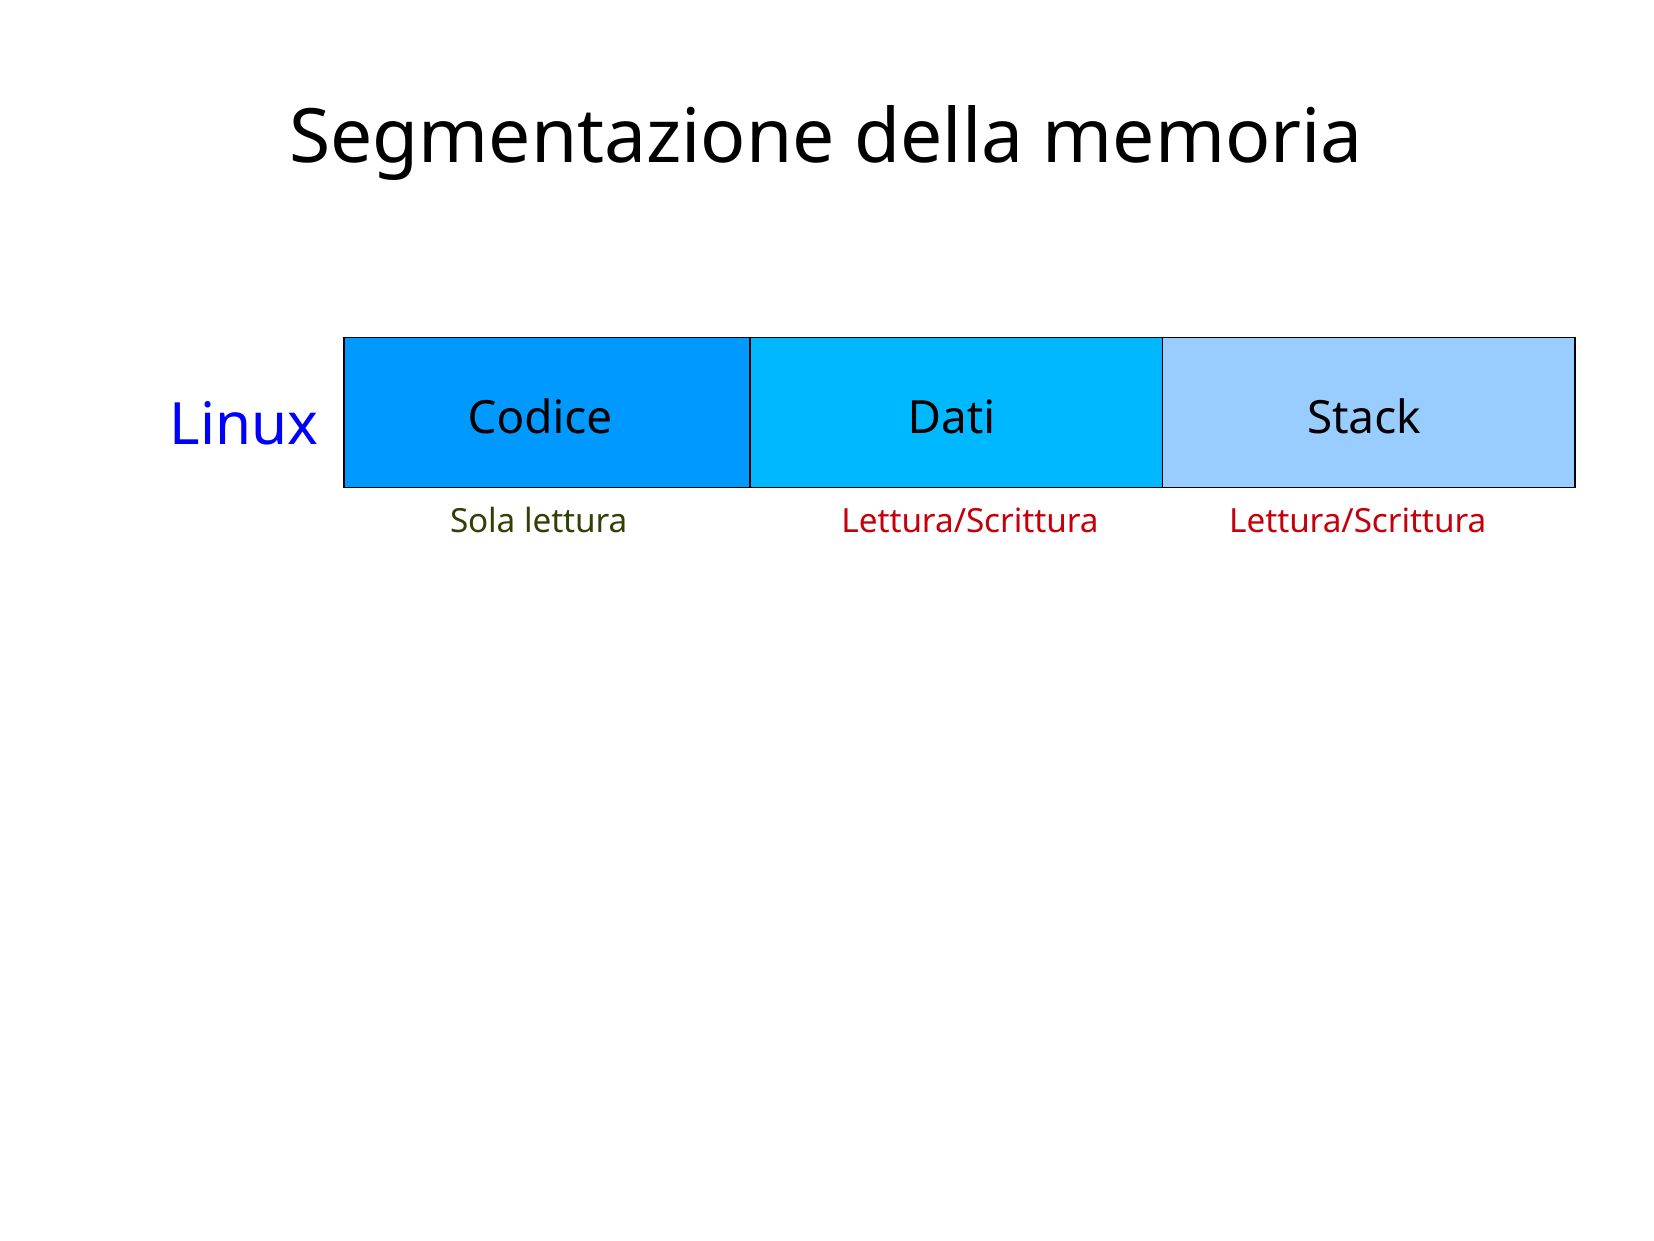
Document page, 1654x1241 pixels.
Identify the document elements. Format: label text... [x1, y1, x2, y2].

text_box [343, 337, 1575, 488]
text_box Codice [374, 374, 726, 451]
text_box Lettura/Scrittura [737, 487, 1125, 547]
text_box Dati [737, 374, 1088, 450]
text_box Lettura/Scrittura [1125, 487, 1513, 547]
text_box Stack [1149, 374, 1500, 451]
text_box Segmentazione della memoria [0, 75, 1653, 175]
text_box Sola lettura [324, 487, 675, 547]
text_box Linux [150, 375, 338, 456]
